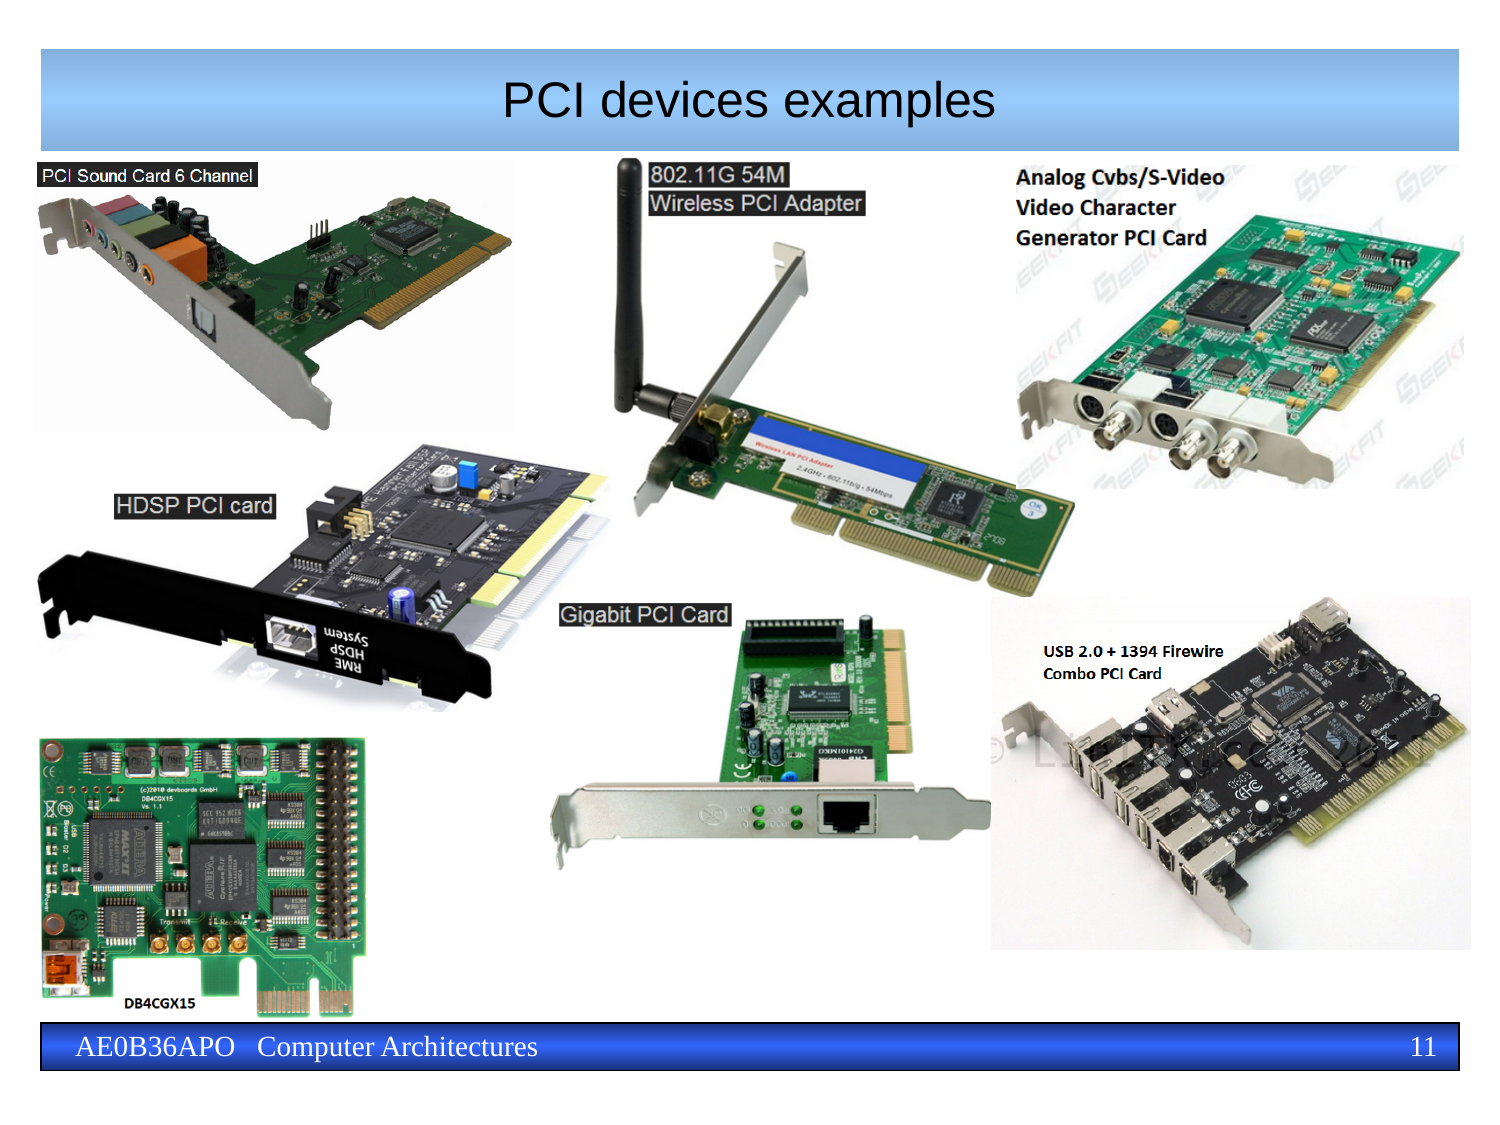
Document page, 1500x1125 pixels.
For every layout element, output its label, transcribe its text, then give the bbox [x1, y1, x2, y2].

title PCI devices examples [41, 49, 1459, 151]
picture [35, 735, 369, 1020]
picture [35, 154, 1471, 950]
